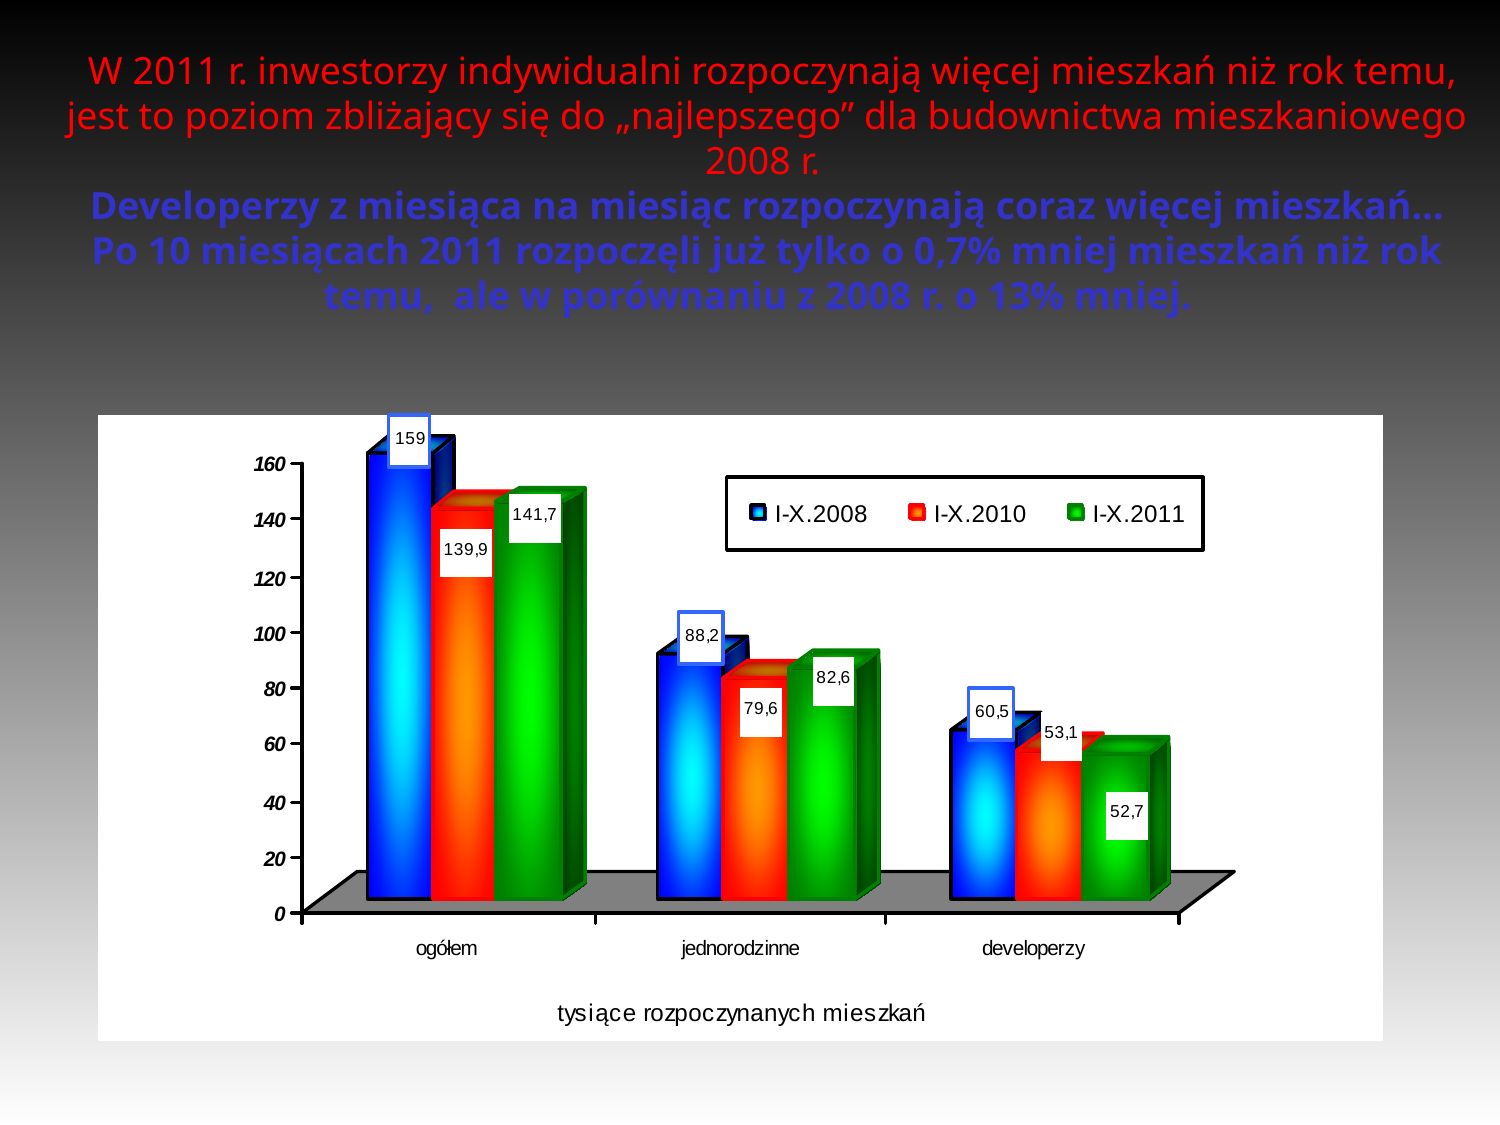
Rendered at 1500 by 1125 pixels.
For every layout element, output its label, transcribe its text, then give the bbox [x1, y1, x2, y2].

title W 2011 r. inwestorzy indywidualni rozpoczynają więcej mieszkań niż rok temu, jest to poziom zbliżający się do „najlepszego” dla budownictwa mieszkaniowego 2008 r. Developerzy z miesiąca na miesiąc rozpoczynają coraz więcej mieszkań… Po 10 miesiącach 2011 rozpoczęli już tylko o 0,7% mniej mieszkań niż rok temu, ale w porównaniu z 2008 r. o 13% mniej. [35, 35, 1500, 411]
chart [80, 397, 1400, 1055]
